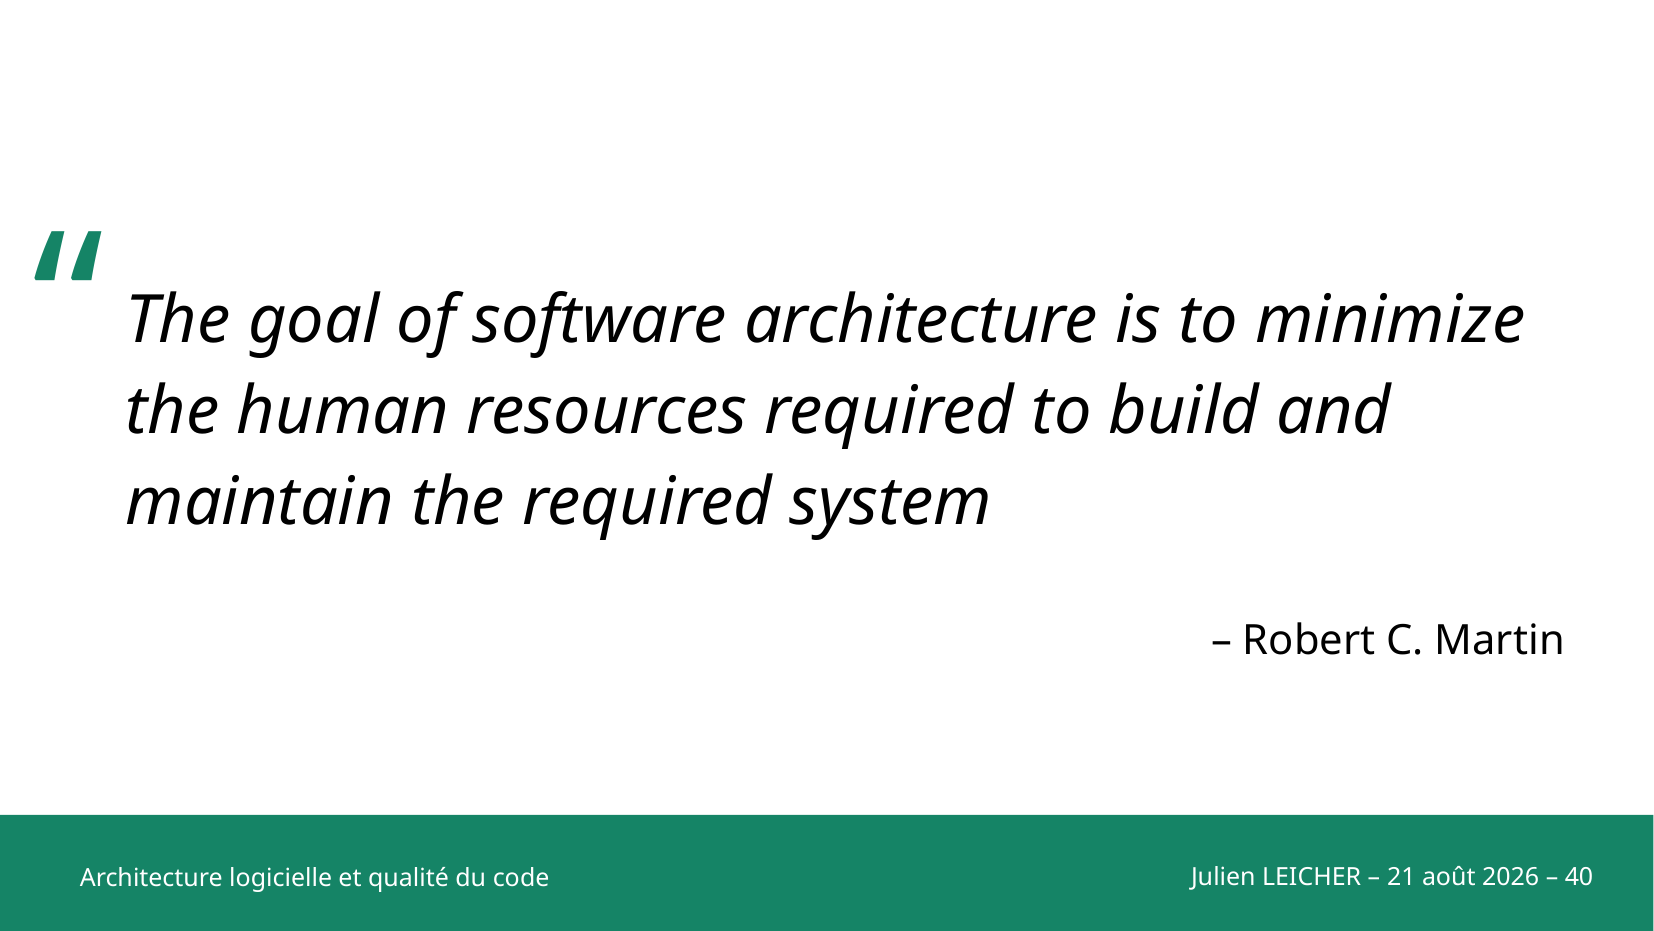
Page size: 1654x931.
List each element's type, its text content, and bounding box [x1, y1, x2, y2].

text_box The goal of software architecture is to minimize the human resources required to build and maintain the required system [59, 0, 1595, 814]
text_box Julien LEICHER – 22 mars 2022 – <numéro> [0, 814, 1654, 931]
text_box “ [17, 153, 148, 411]
text_box Architecture logicielle et qualité du code [64, 852, 798, 898]
text_box – Robert C. Martin [1196, 602, 1590, 668]
